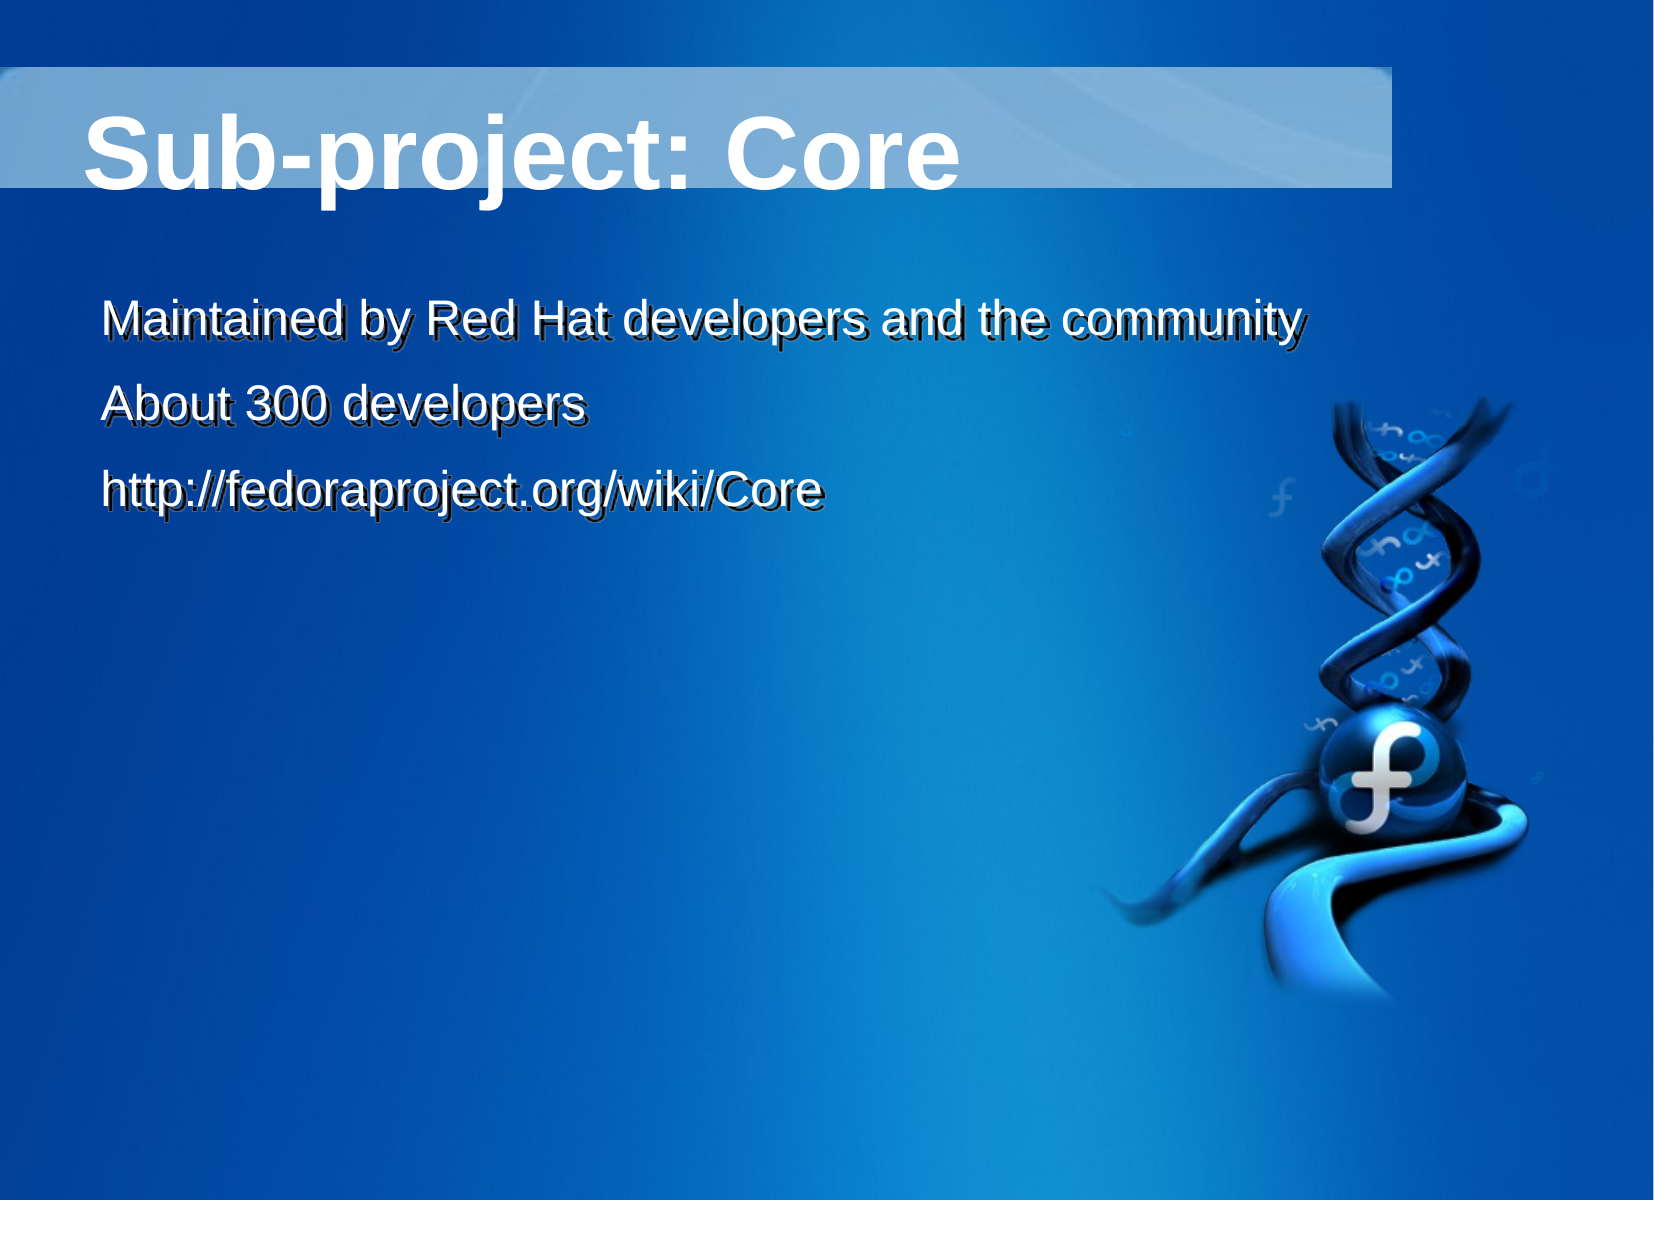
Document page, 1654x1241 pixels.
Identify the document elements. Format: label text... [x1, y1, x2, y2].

picture [0, 0, 1654, 1200]
list Maintained by Red Hat developers and the community About 300 developers http://fedoraproject.org/wiki/Core [82, 290, 1571, 1109]
title Sub-project: Core [82, 49, 1571, 257]
